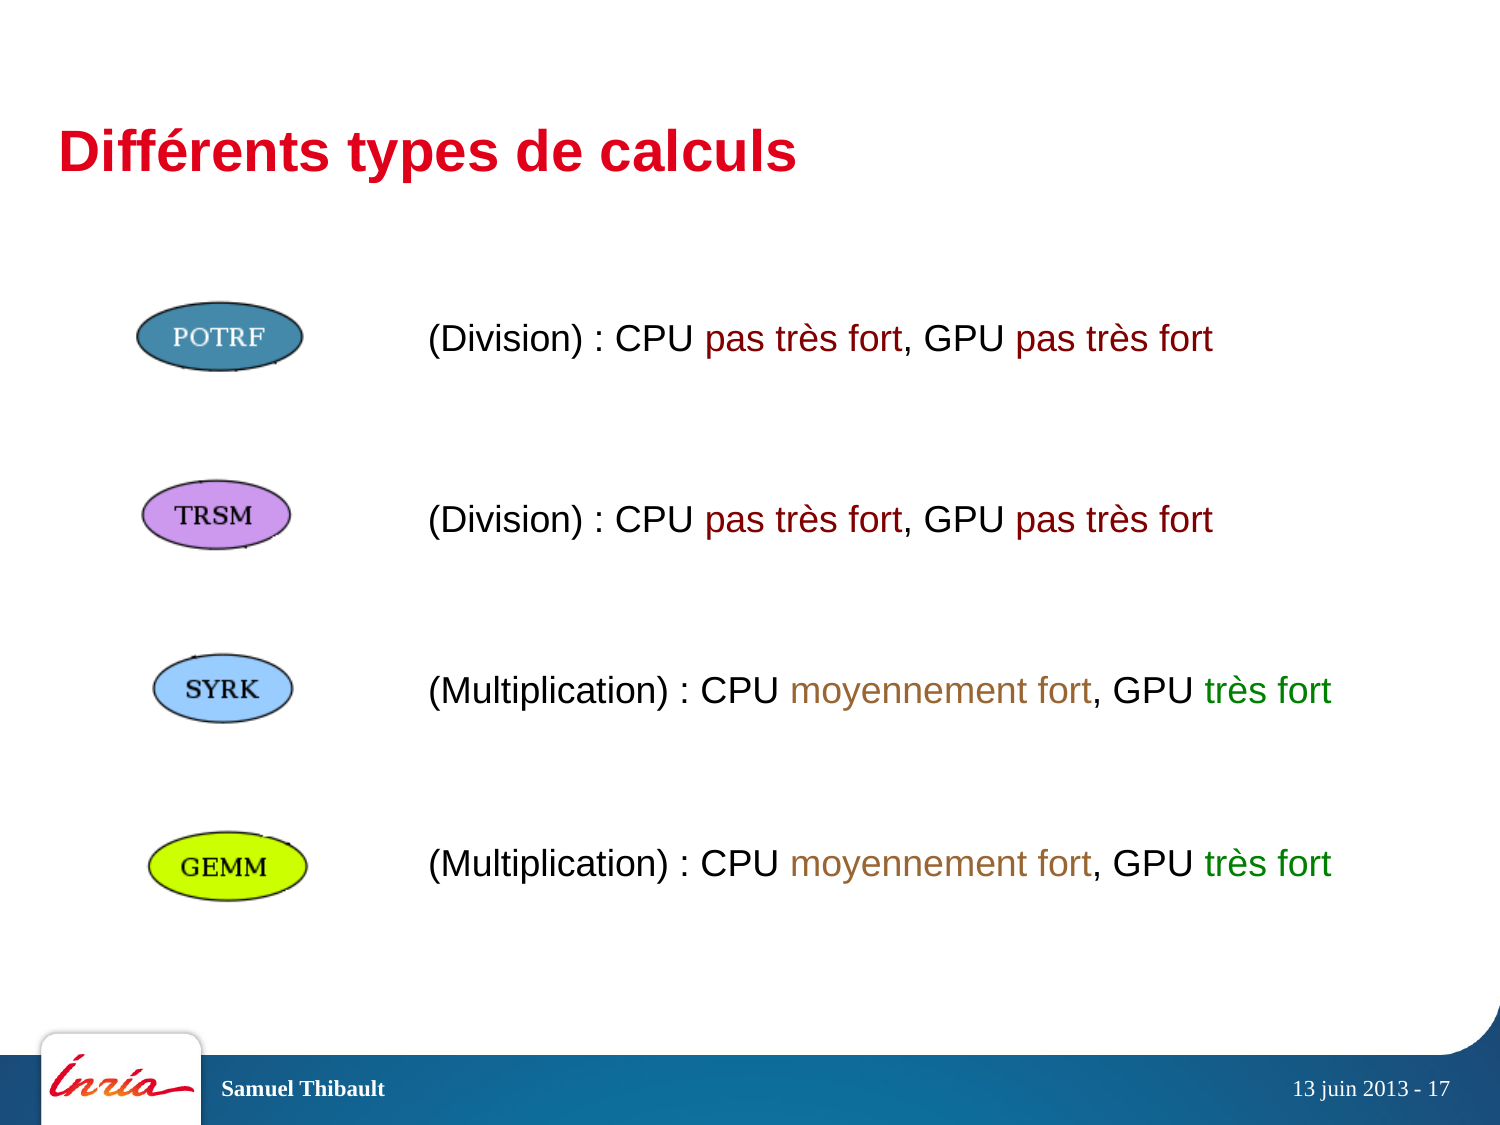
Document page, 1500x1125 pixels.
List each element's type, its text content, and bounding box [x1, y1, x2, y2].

text_box (Division) : CPU pas très fort, GPU pas très fort [413, 306, 1229, 367]
text_box (Multiplication) : CPU moyennement fort, GPU très fort [413, 658, 1347, 719]
text_box (Division) : CPU pas très fort, GPU pas très fort [413, 487, 1229, 548]
picture [0, 947, 1500, 1125]
picture [129, 811, 334, 928]
picture [118, 632, 318, 754]
text_box (Multiplication) : CPU moyennement fort, GPU très fort [413, 831, 1347, 892]
picture [125, 464, 315, 567]
picture [126, 295, 319, 384]
title Différents types de calculs [59, 59, 1477, 237]
